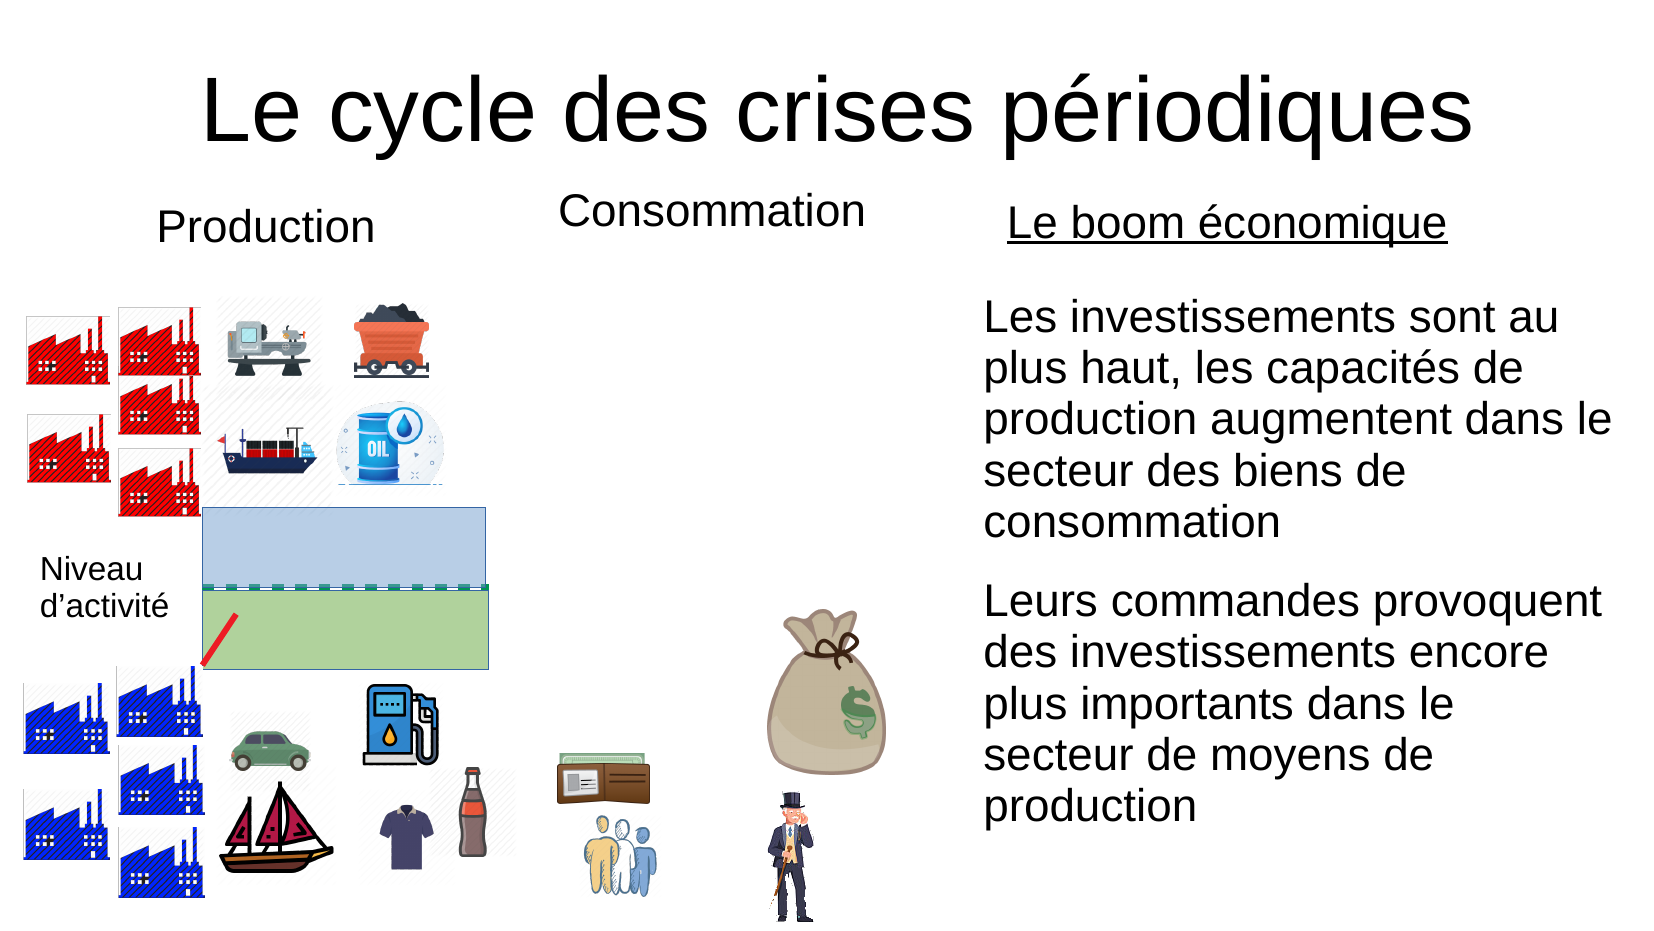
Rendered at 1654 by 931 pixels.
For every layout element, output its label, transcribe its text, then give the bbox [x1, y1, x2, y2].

picture [767, 791, 814, 922]
picture [557, 753, 650, 804]
picture [354, 303, 429, 378]
picture [118, 826, 205, 898]
title Le cycle des crises périodiques [47, 7, 1630, 213]
text_box Le boom économique [992, 189, 1642, 272]
text_box Leurs commandes provoquent des investissements encore plus importants dans le secteur de moyens de production [968, 567, 1630, 898]
picture [578, 814, 662, 899]
picture [23, 788, 110, 860]
picture [118, 744, 205, 815]
picture [357, 681, 517, 886]
picture [767, 609, 886, 775]
text_box Consommation [543, 177, 886, 295]
picture [23, 682, 110, 754]
picture [118, 295, 447, 517]
text_box [202, 507, 486, 588]
text_box Niveau d’activité [25, 543, 202, 643]
picture [116, 665, 203, 737]
picture [27, 414, 111, 483]
text_box [202, 590, 489, 670]
text_box Production [141, 193, 402, 260]
text_box Les investissements sont au plus haut, les capacités de production augmentent dans le secteur des biens de consommation [968, 283, 1630, 555]
picture [26, 316, 110, 386]
picture [215, 710, 337, 886]
